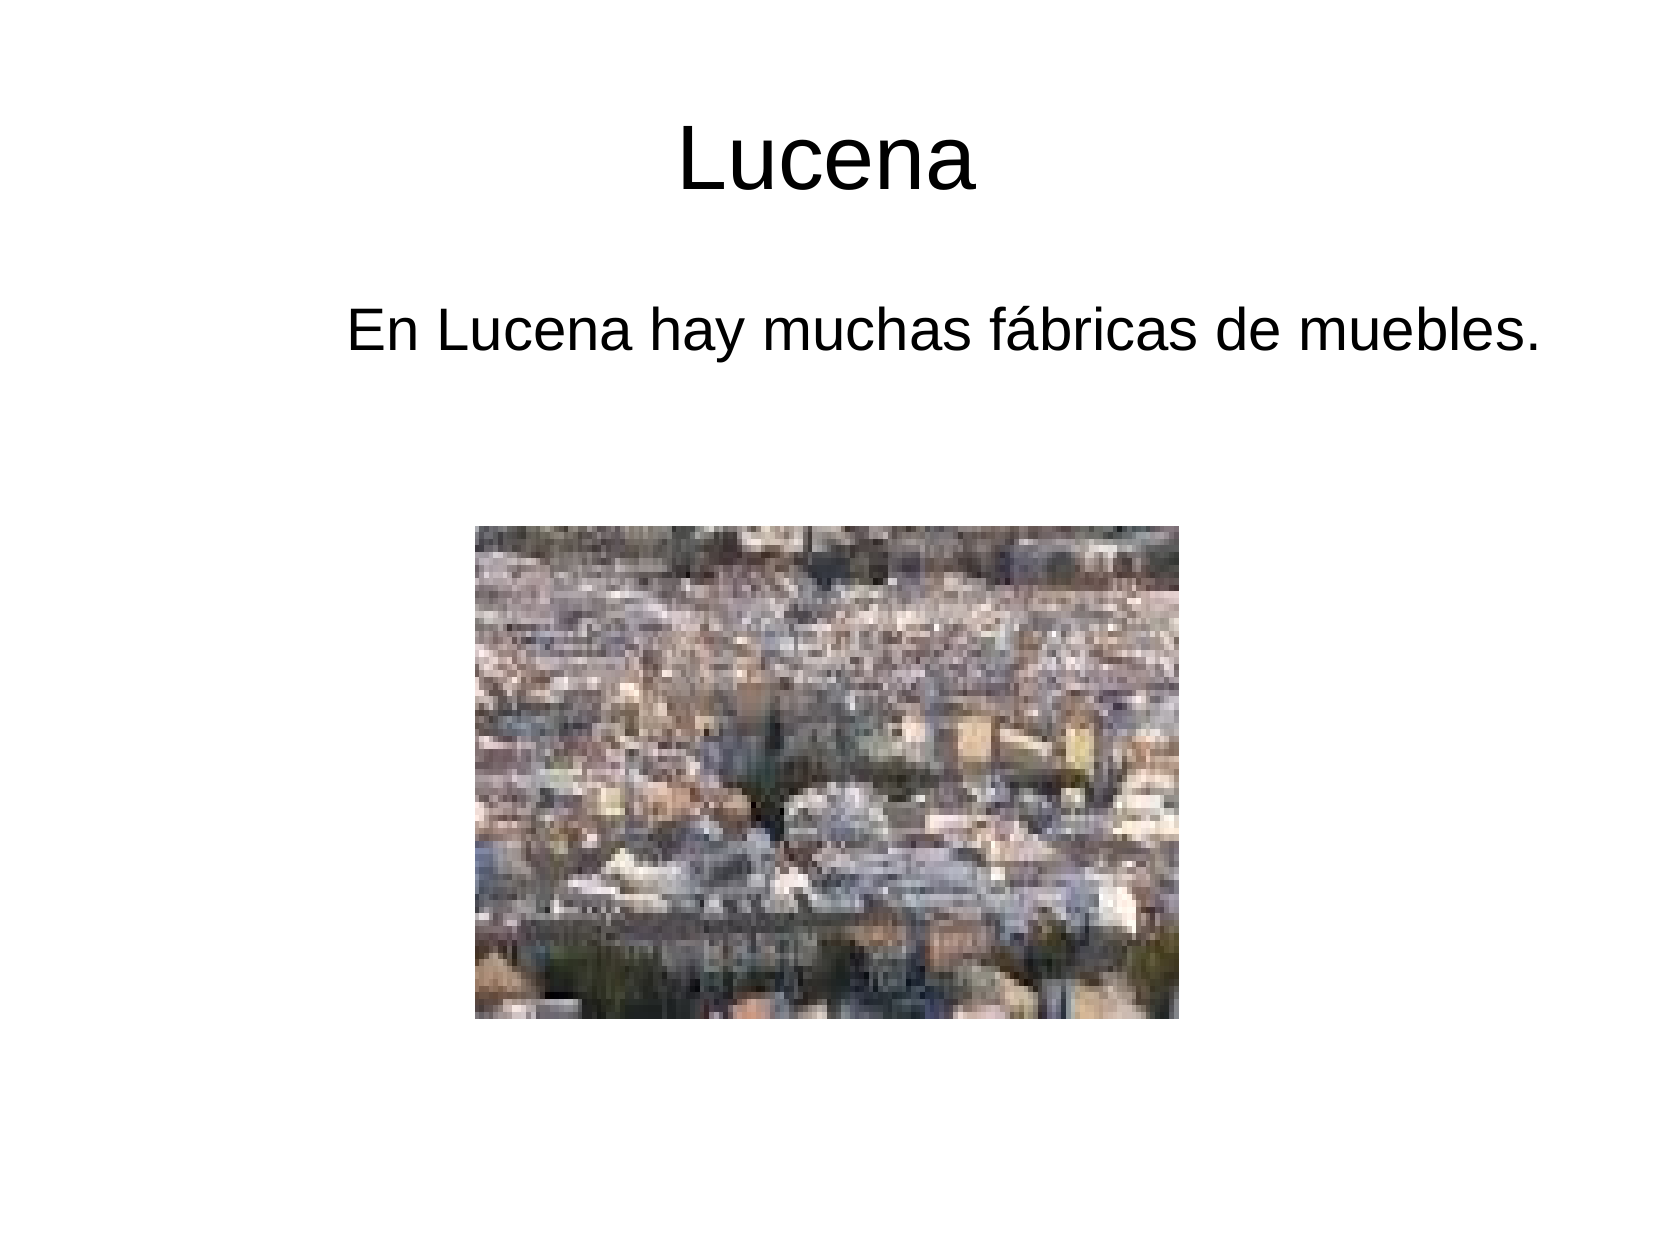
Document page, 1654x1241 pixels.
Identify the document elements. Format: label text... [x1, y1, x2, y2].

title Lucena [82, 49, 1571, 257]
picture [475, 526, 1179, 1019]
list En Lucena hay muchas fábricas de muebles. [82, 290, 1571, 421]
